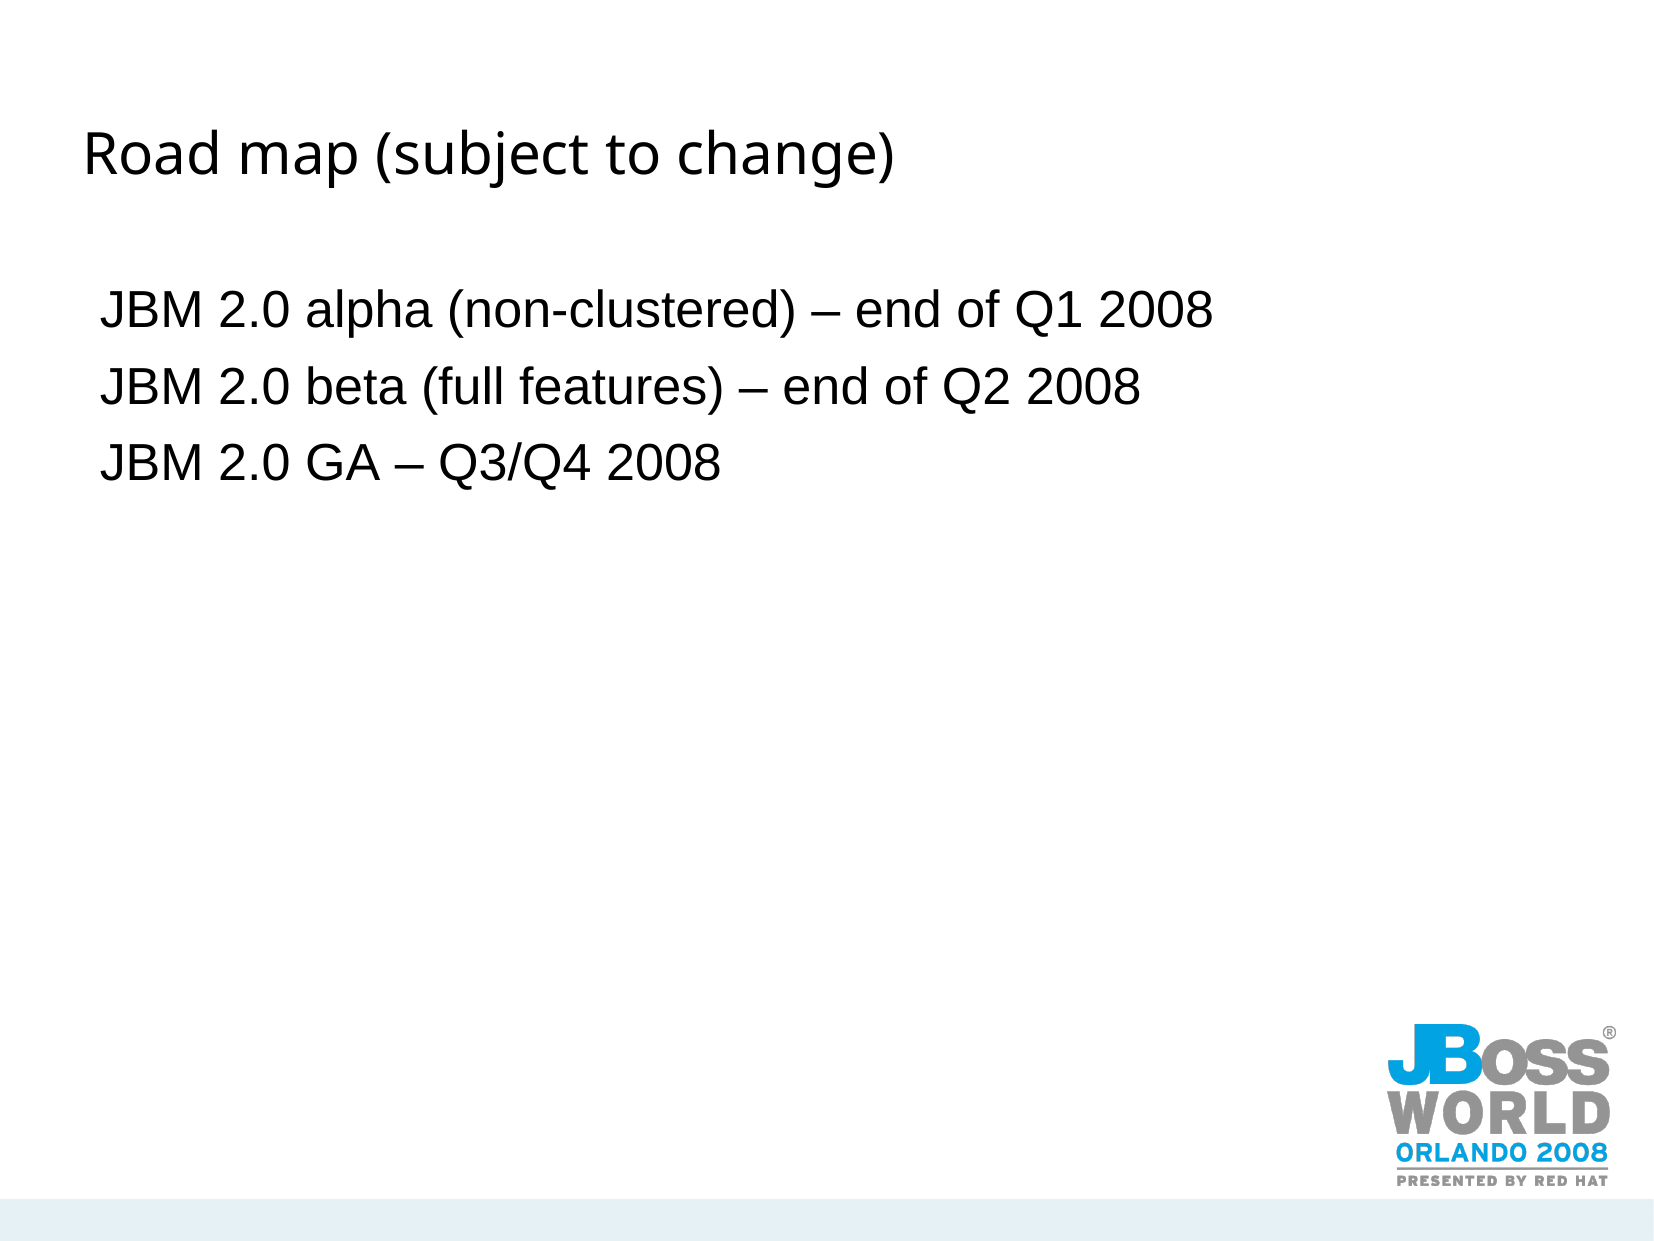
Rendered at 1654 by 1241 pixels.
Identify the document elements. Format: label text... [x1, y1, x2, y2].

title Road map (subject to change) [82, 56, 1571, 249]
picture [0, 1199, 1654, 1241]
picture [1387, 1024, 1616, 1186]
list JBM 2.0 alpha (non-clustered) – end of Q1 2008 JBM 2.0 beta (full features) – end of Q2 2008 JBM 2.0 GA – Q3/Q4 2008 [82, 290, 1571, 1094]
